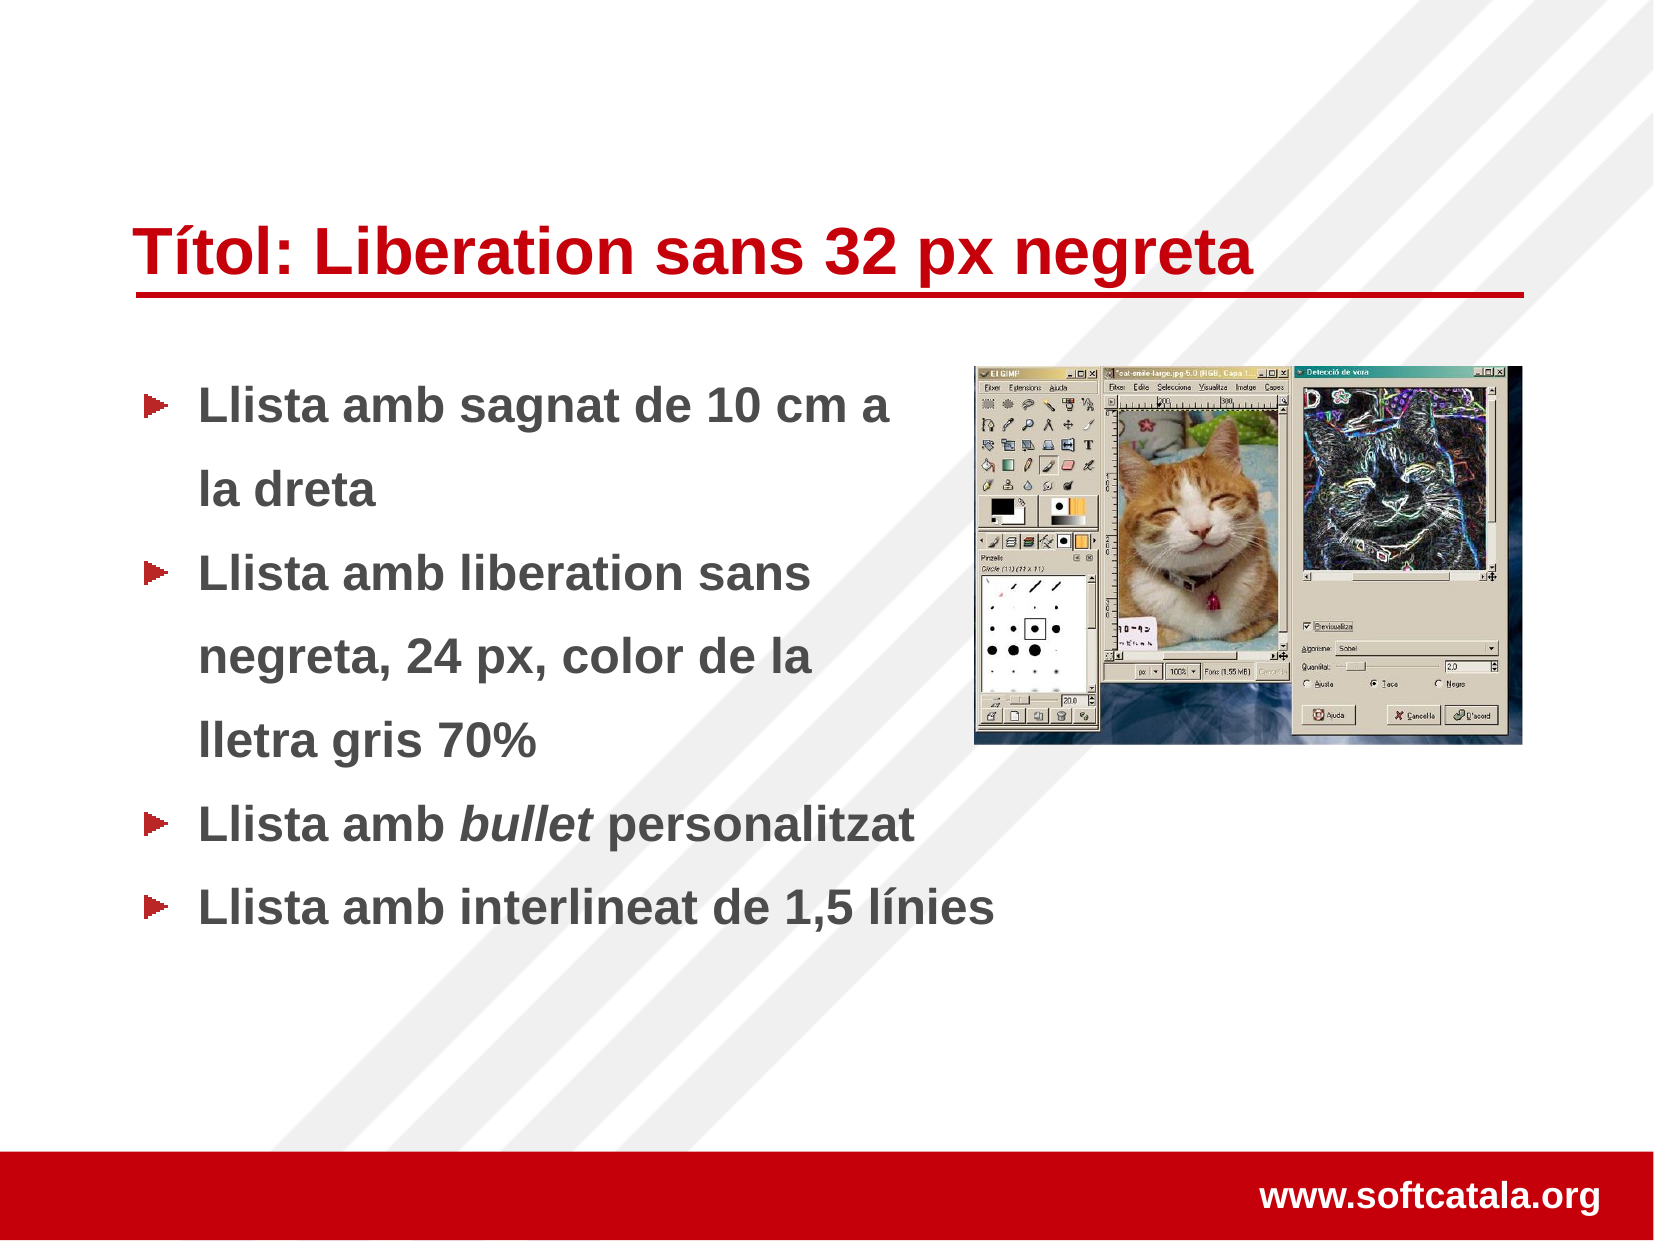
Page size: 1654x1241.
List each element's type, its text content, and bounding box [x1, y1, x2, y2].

text_box www.softcatala.org [0, 1151, 1654, 1241]
text_box Llista amb sagnat de 10 cm a la dreta Llista amb liberation sans negreta, 24 px, color de la lletra gris 70% Llista amb bullet personalitzat Llista amb interlineat de 1,5 línies [129, 342, 1548, 915]
text_box Títol: Liberation sans 32 px negreta [118, 206, 1501, 297]
picture [0, 0, 1654, 1151]
